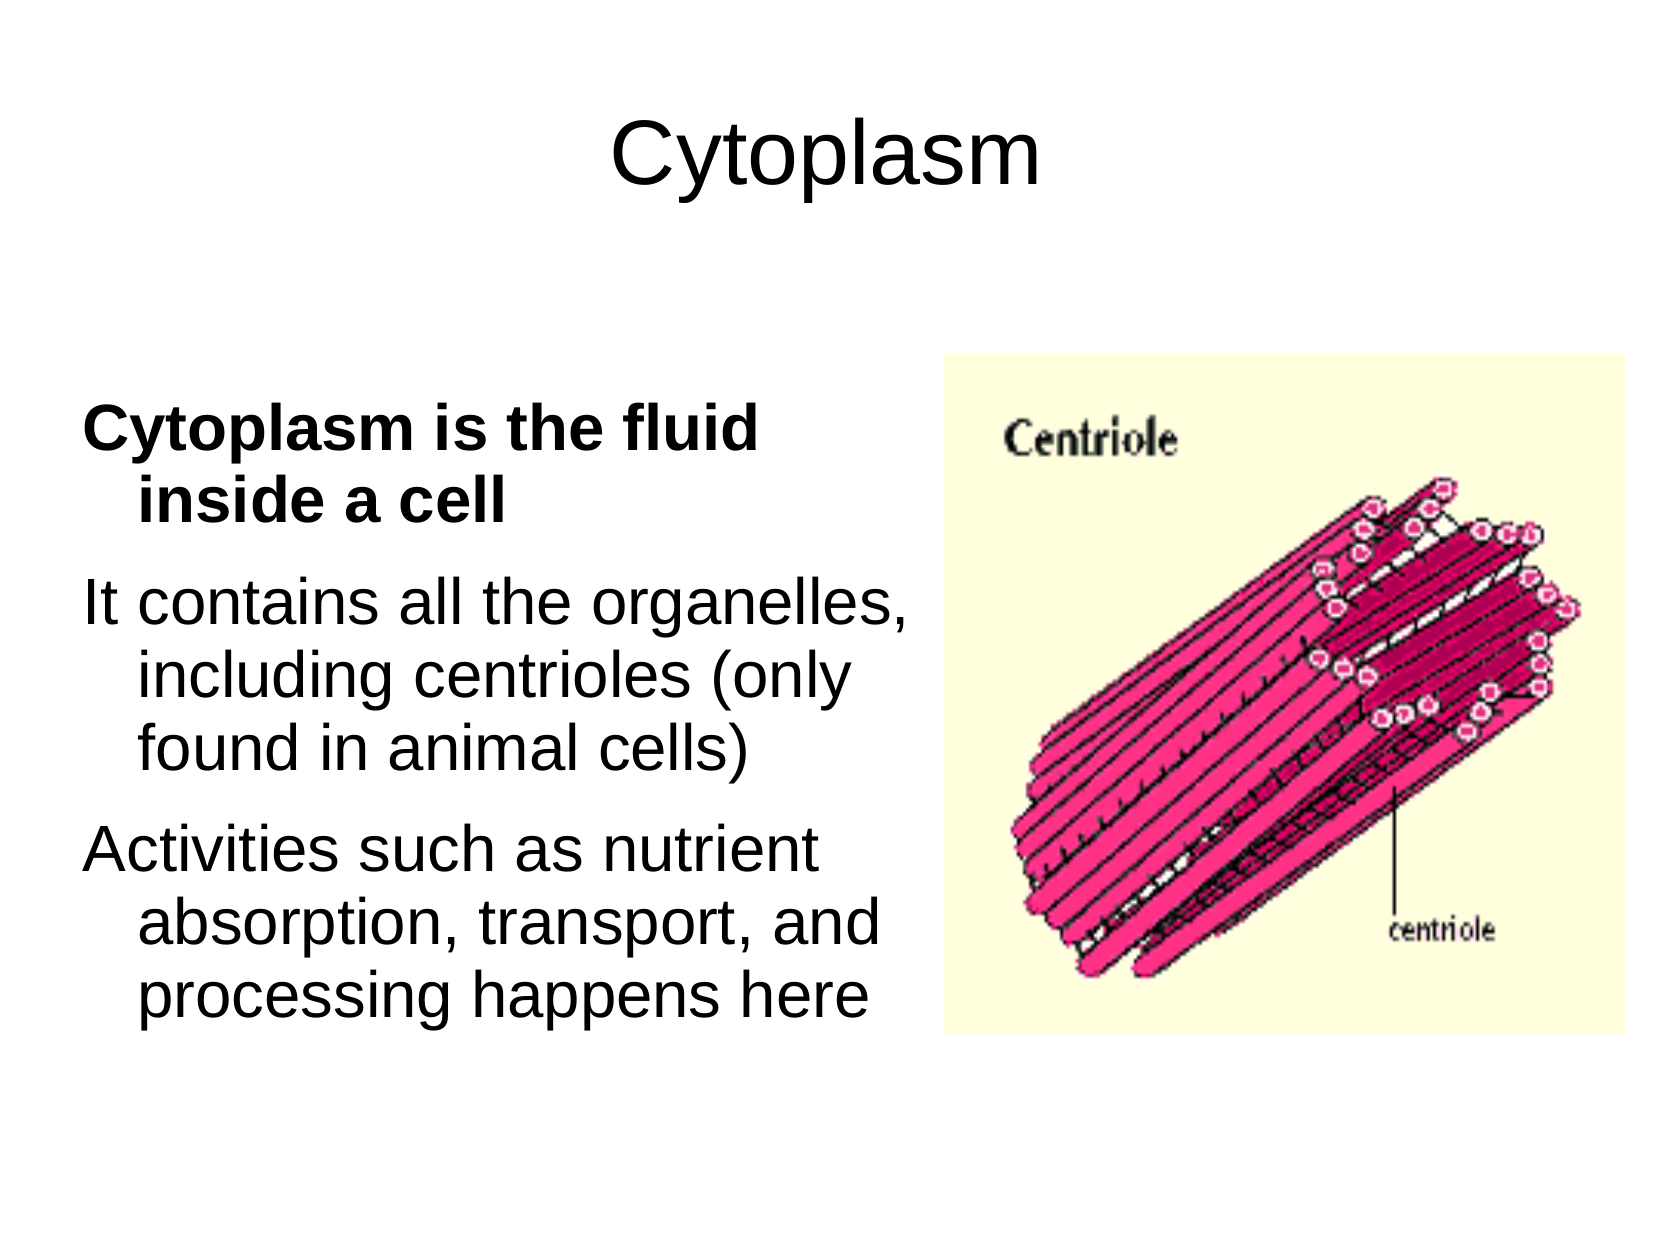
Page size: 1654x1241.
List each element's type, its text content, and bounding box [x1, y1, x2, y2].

list Cytoplasm is the fluid inside a cell It contains all the organelles, including centrioles (only found in animal cells) Activities such as nutrient absorption, transport, and processing happens here [82, 289, 916, 1094]
picture [944, 354, 1625, 1034]
title Cytoplasm [82, 49, 1571, 257]
